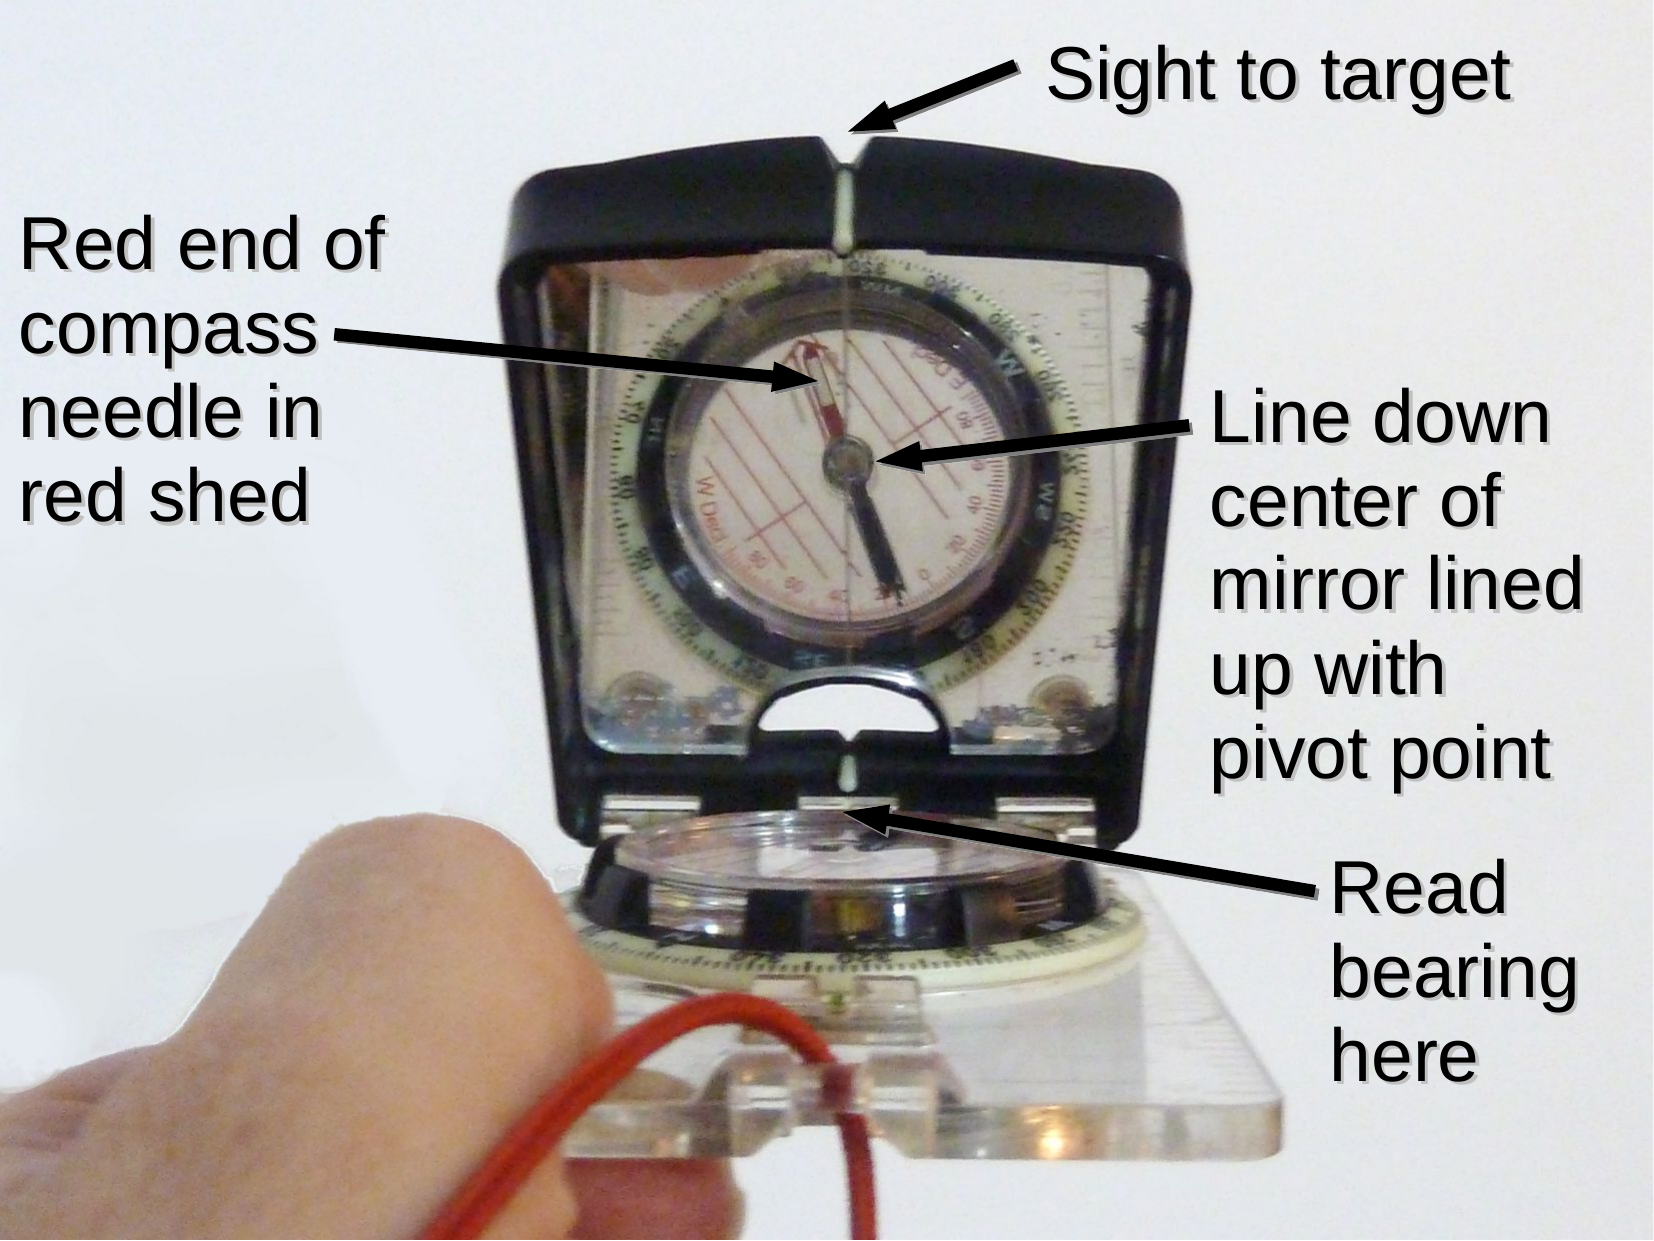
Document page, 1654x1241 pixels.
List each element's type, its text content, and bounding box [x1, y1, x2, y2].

picture [0, 0, 1654, 1240]
text_box Sight to target [1030, 23, 1527, 123]
text_box Read bearing here [1314, 838, 1596, 1105]
text_box Red end of compass needle in red shed [4, 194, 451, 546]
text_box Line down center of mirror lined up with pivot point [1195, 366, 1642, 802]
